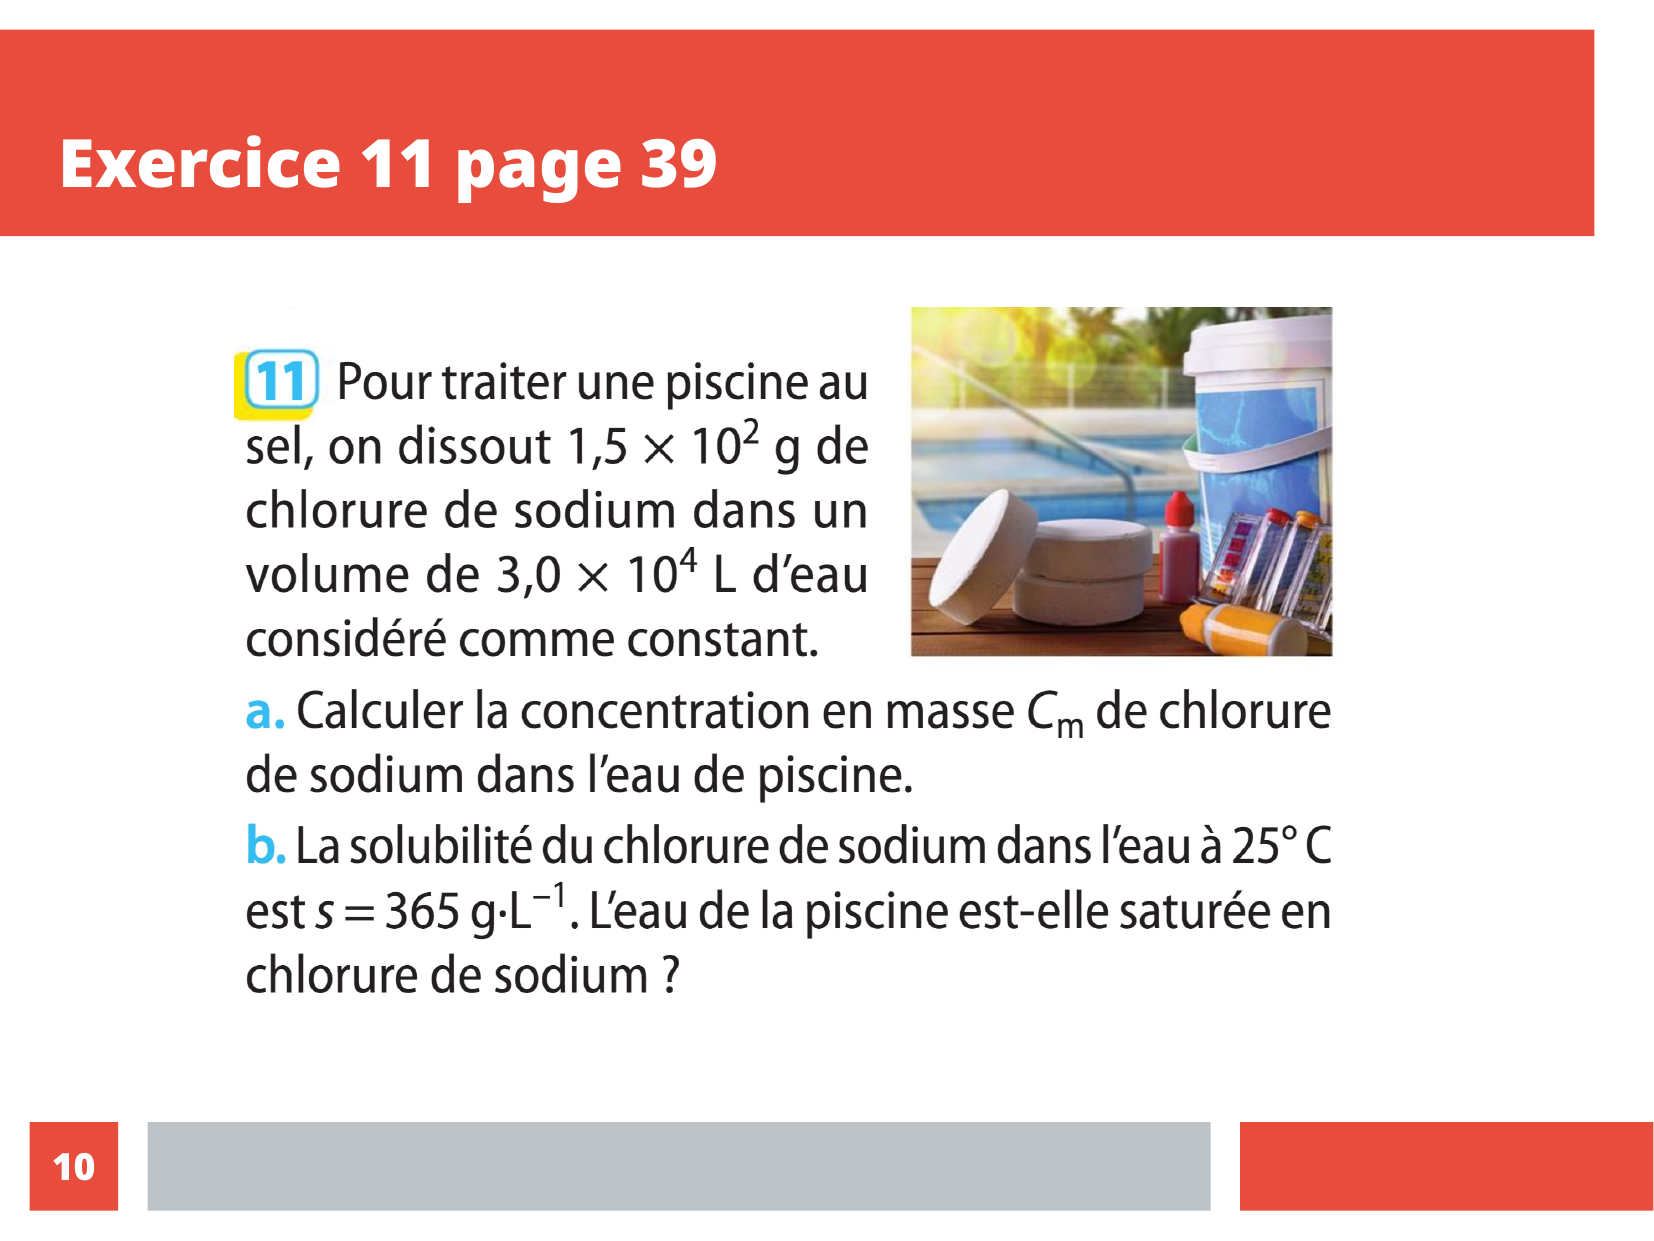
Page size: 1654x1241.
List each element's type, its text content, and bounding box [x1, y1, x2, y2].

title Exercice 11 page 39 [59, 59, 1595, 207]
picture [234, 307, 1347, 1022]
